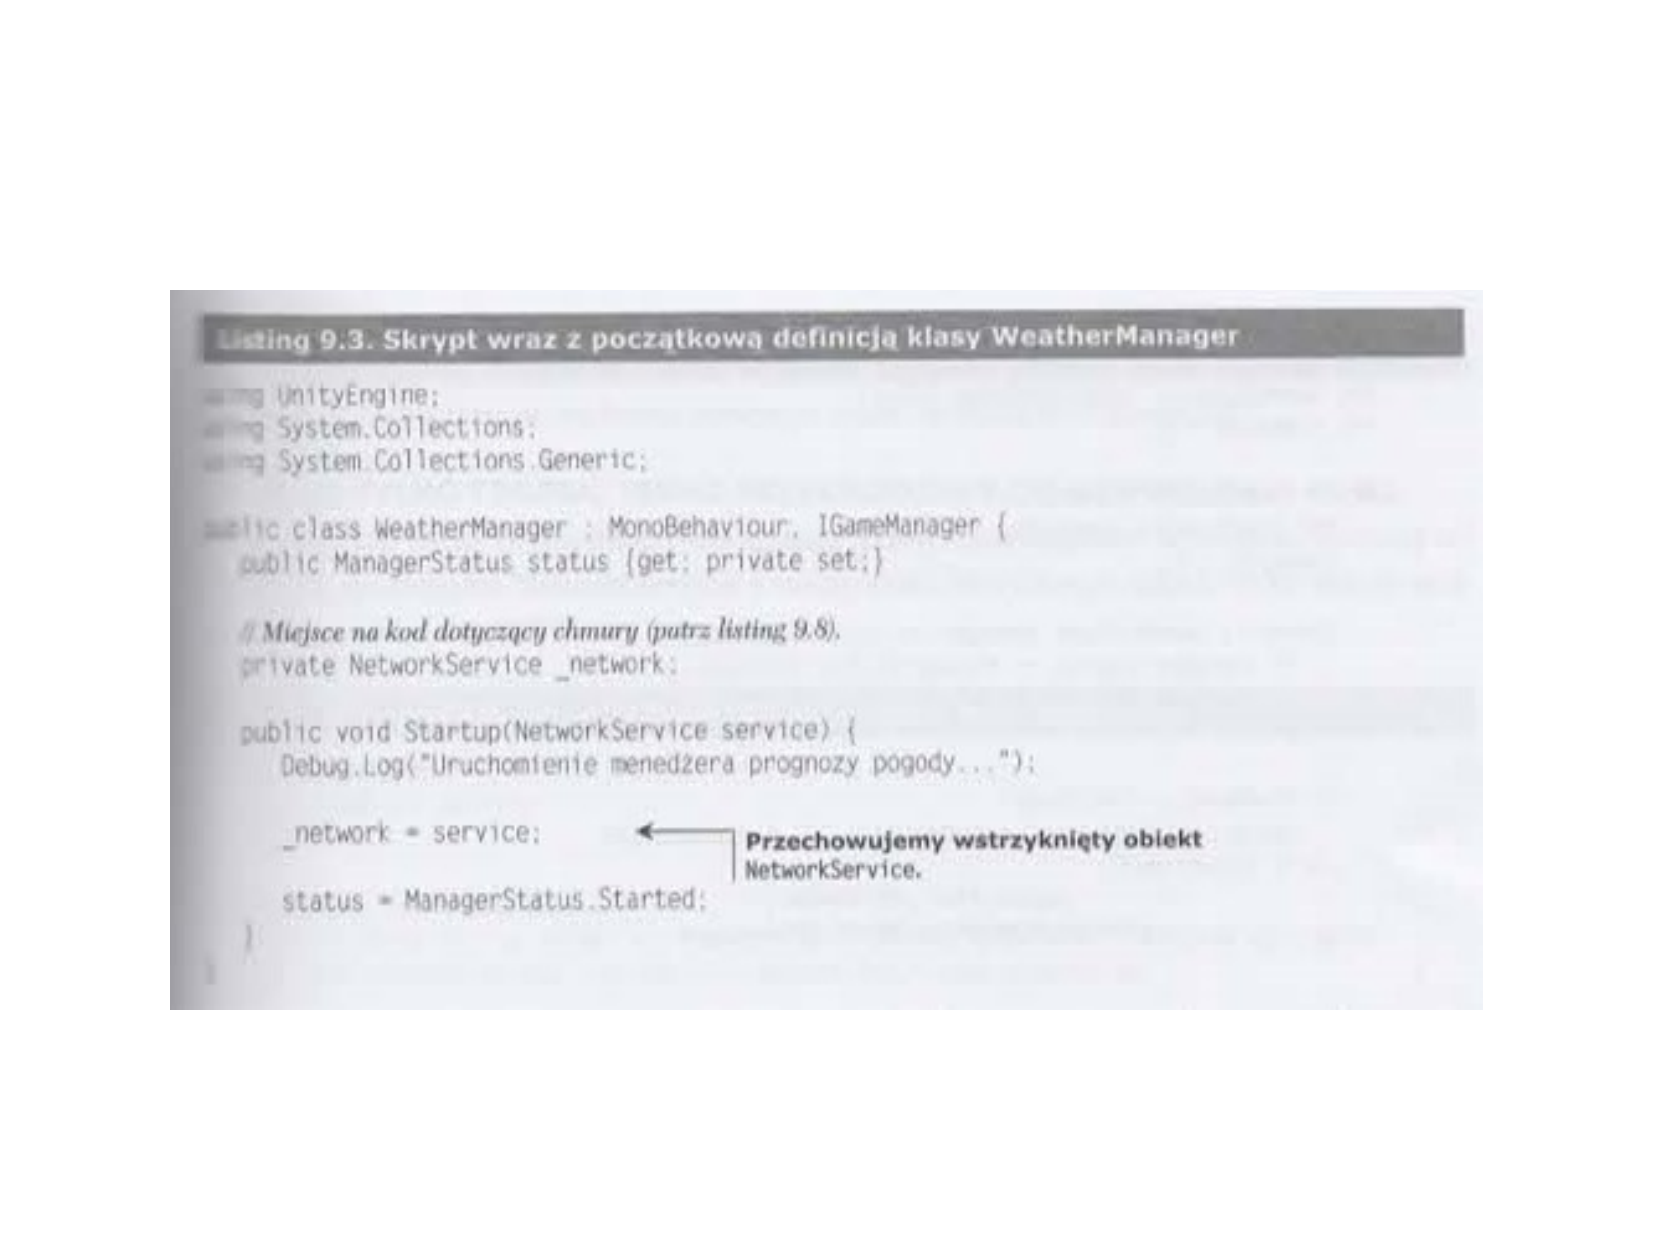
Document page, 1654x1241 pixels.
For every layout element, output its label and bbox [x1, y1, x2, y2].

picture [170, 290, 1483, 1010]
